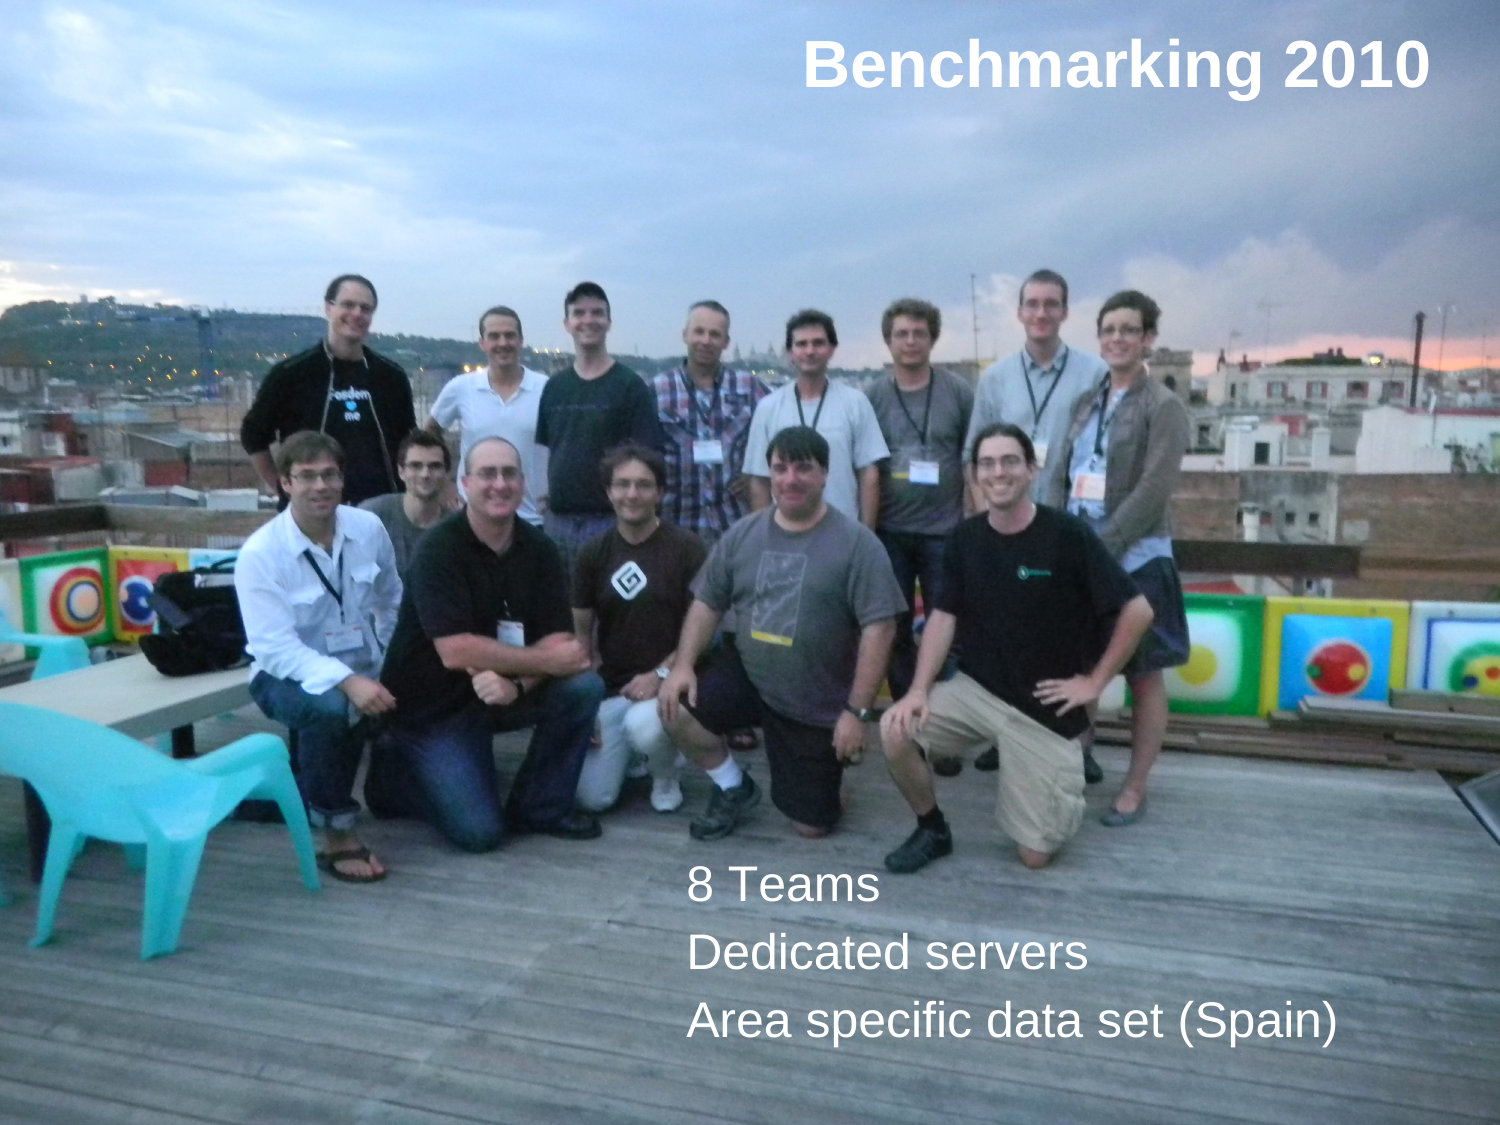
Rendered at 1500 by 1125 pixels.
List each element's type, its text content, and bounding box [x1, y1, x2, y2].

list 8 Teams Dedicated servers Area specific data set (Spain) [615, 845, 1426, 1125]
picture [0, 0, 1500, 1125]
title Benchmarking 2010 [787, 12, 1500, 113]
